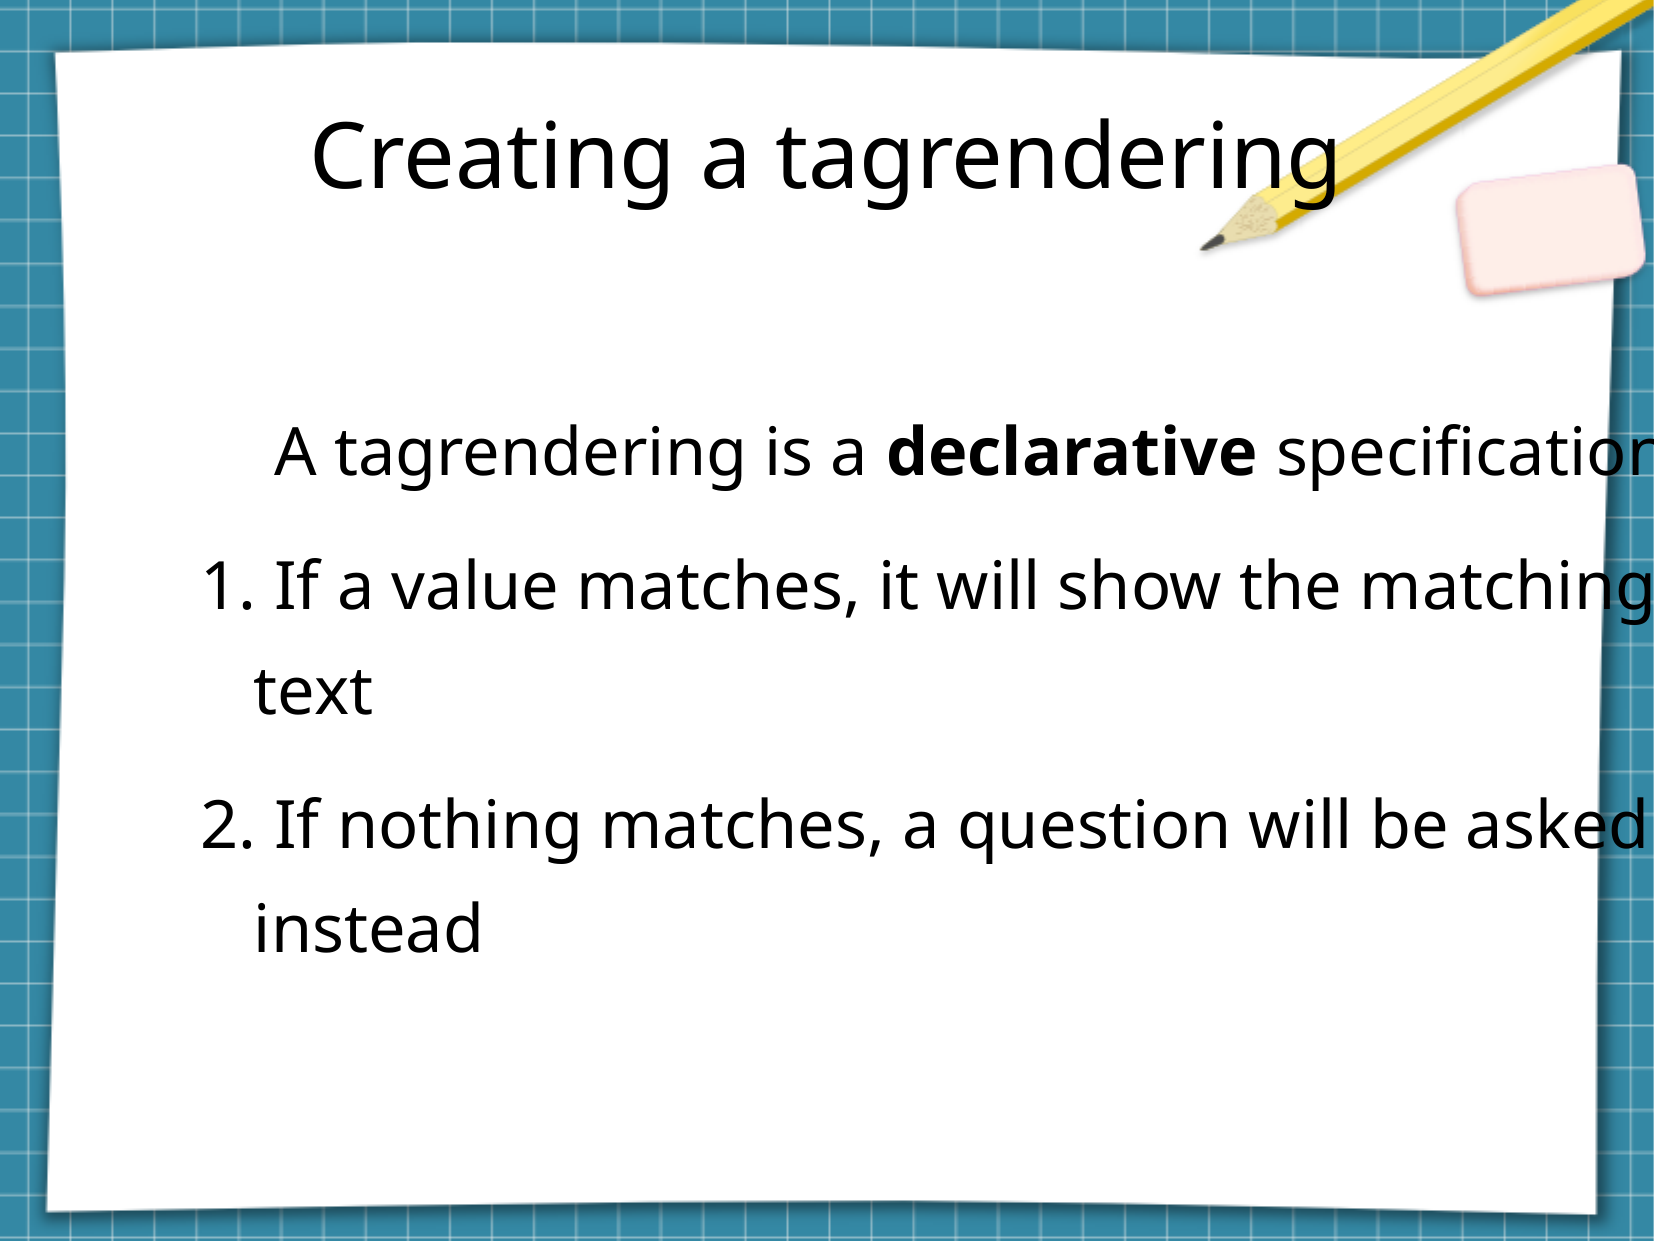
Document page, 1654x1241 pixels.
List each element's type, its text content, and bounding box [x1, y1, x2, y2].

picture [0, 0, 1654, 1241]
list A tagrendering is a declarative specification If a value matches, it will show the matching text If nothing matches, a question will be asked instead [183, 270, 1654, 991]
title Creating a tagrendering [82, 49, 1571, 257]
